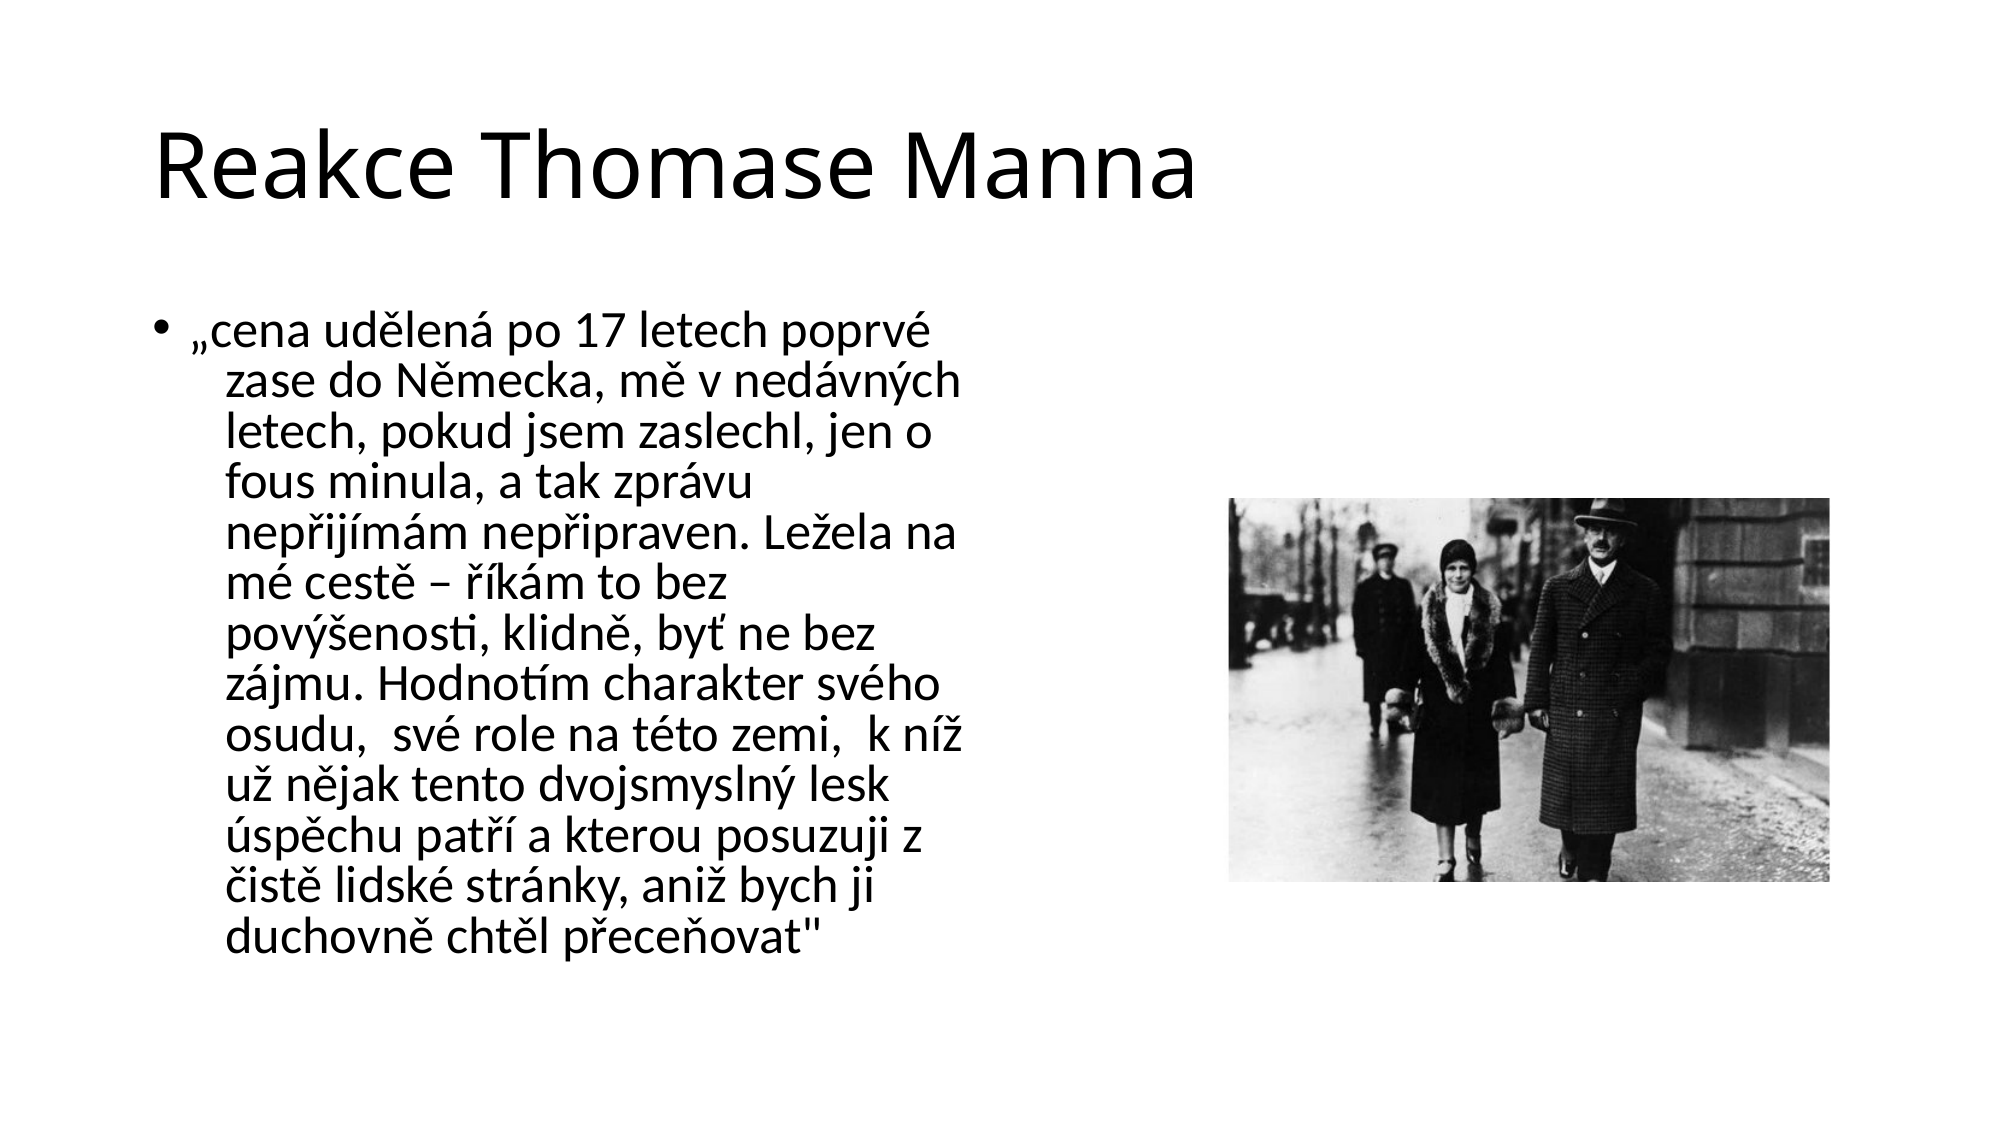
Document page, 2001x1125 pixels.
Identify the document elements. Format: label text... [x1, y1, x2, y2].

title Reakce Thomase Manna [137, 59, 1863, 278]
list „cena udělená po 17 letech poprvé zase do Německa, mě v nedávných letech, pokud jsem zaslechl, jen o fous minula, a tak zprávu nepřijímám nepřipraven. Ležela na mé cestě – říkám to bez povýšenosti, klidně, byť ne bez zájmu. Hodnotím charakter svého osudu, své role na této zemi, k níž už nějak tento dvojsmyslný lesk úspěchu patří a kterou posuzuji z čistě lidské stránky, aniž bych ji duchovně chtěl přeceňovat" [137, 299, 988, 1014]
picture [1012, 498, 2000, 882]
